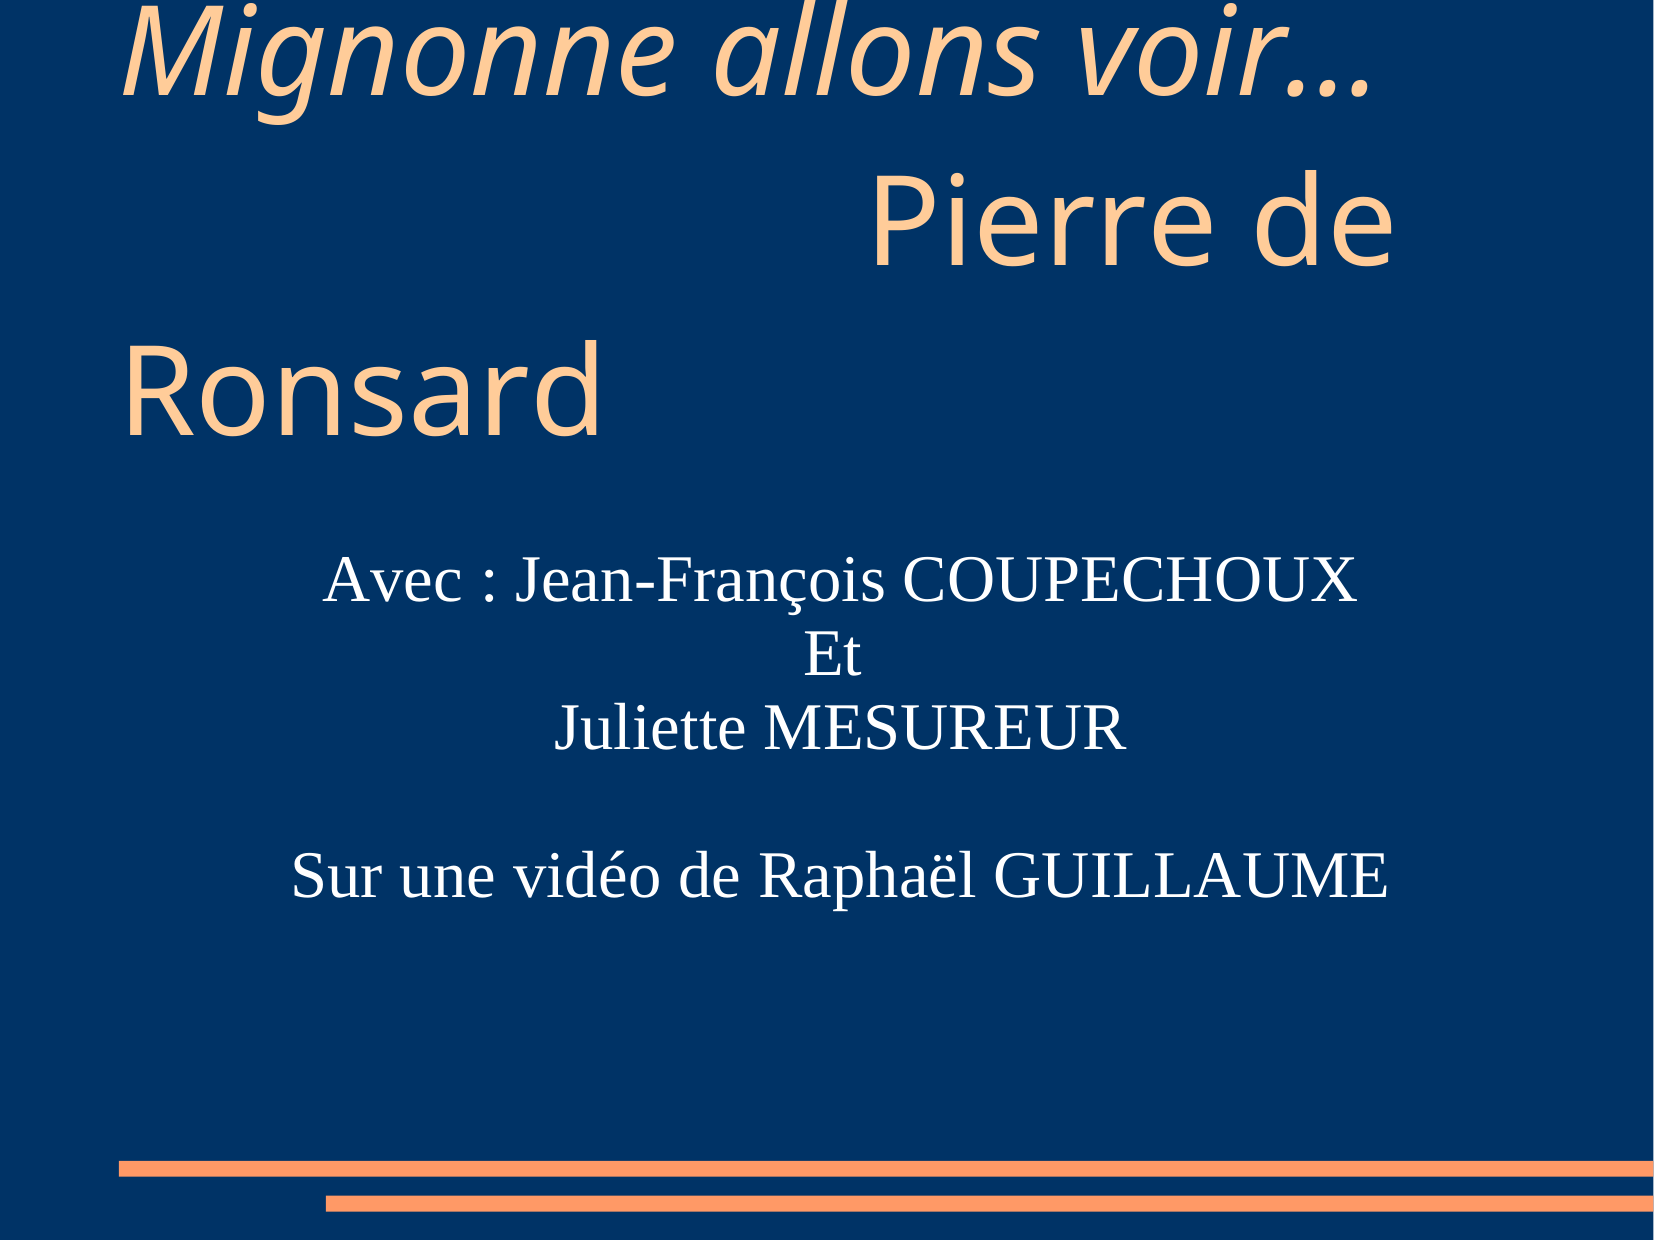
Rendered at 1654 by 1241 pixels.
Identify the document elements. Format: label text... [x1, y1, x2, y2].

subtitle Avec : Jean-François COUPECHOUX Et Juliette MESUREUR Sur une vidéo de Raphaël GUILLAUME [121, 322, 1561, 1132]
title Mignonne allons voir... Pierre de Ronsard [118, 62, 1531, 372]
